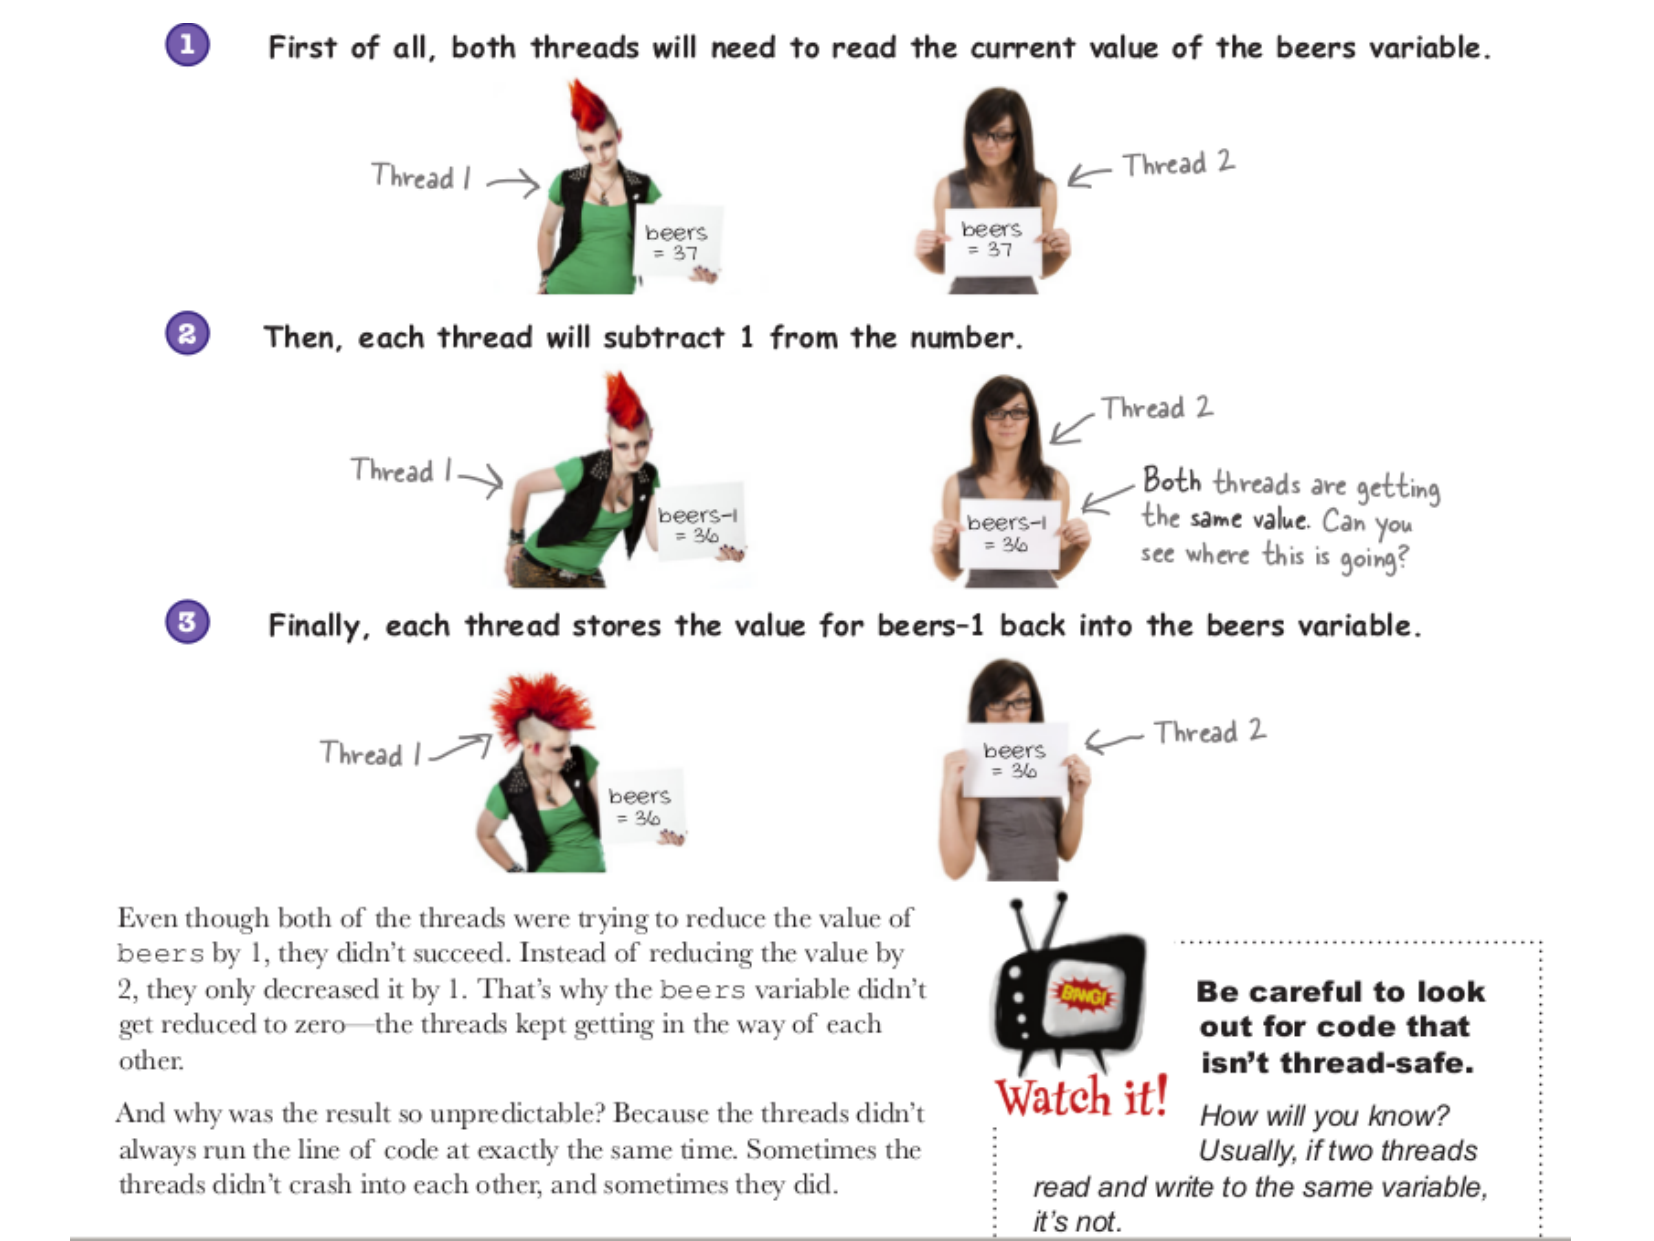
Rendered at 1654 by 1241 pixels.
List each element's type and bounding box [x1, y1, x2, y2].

picture [70, 23, 1571, 1241]
